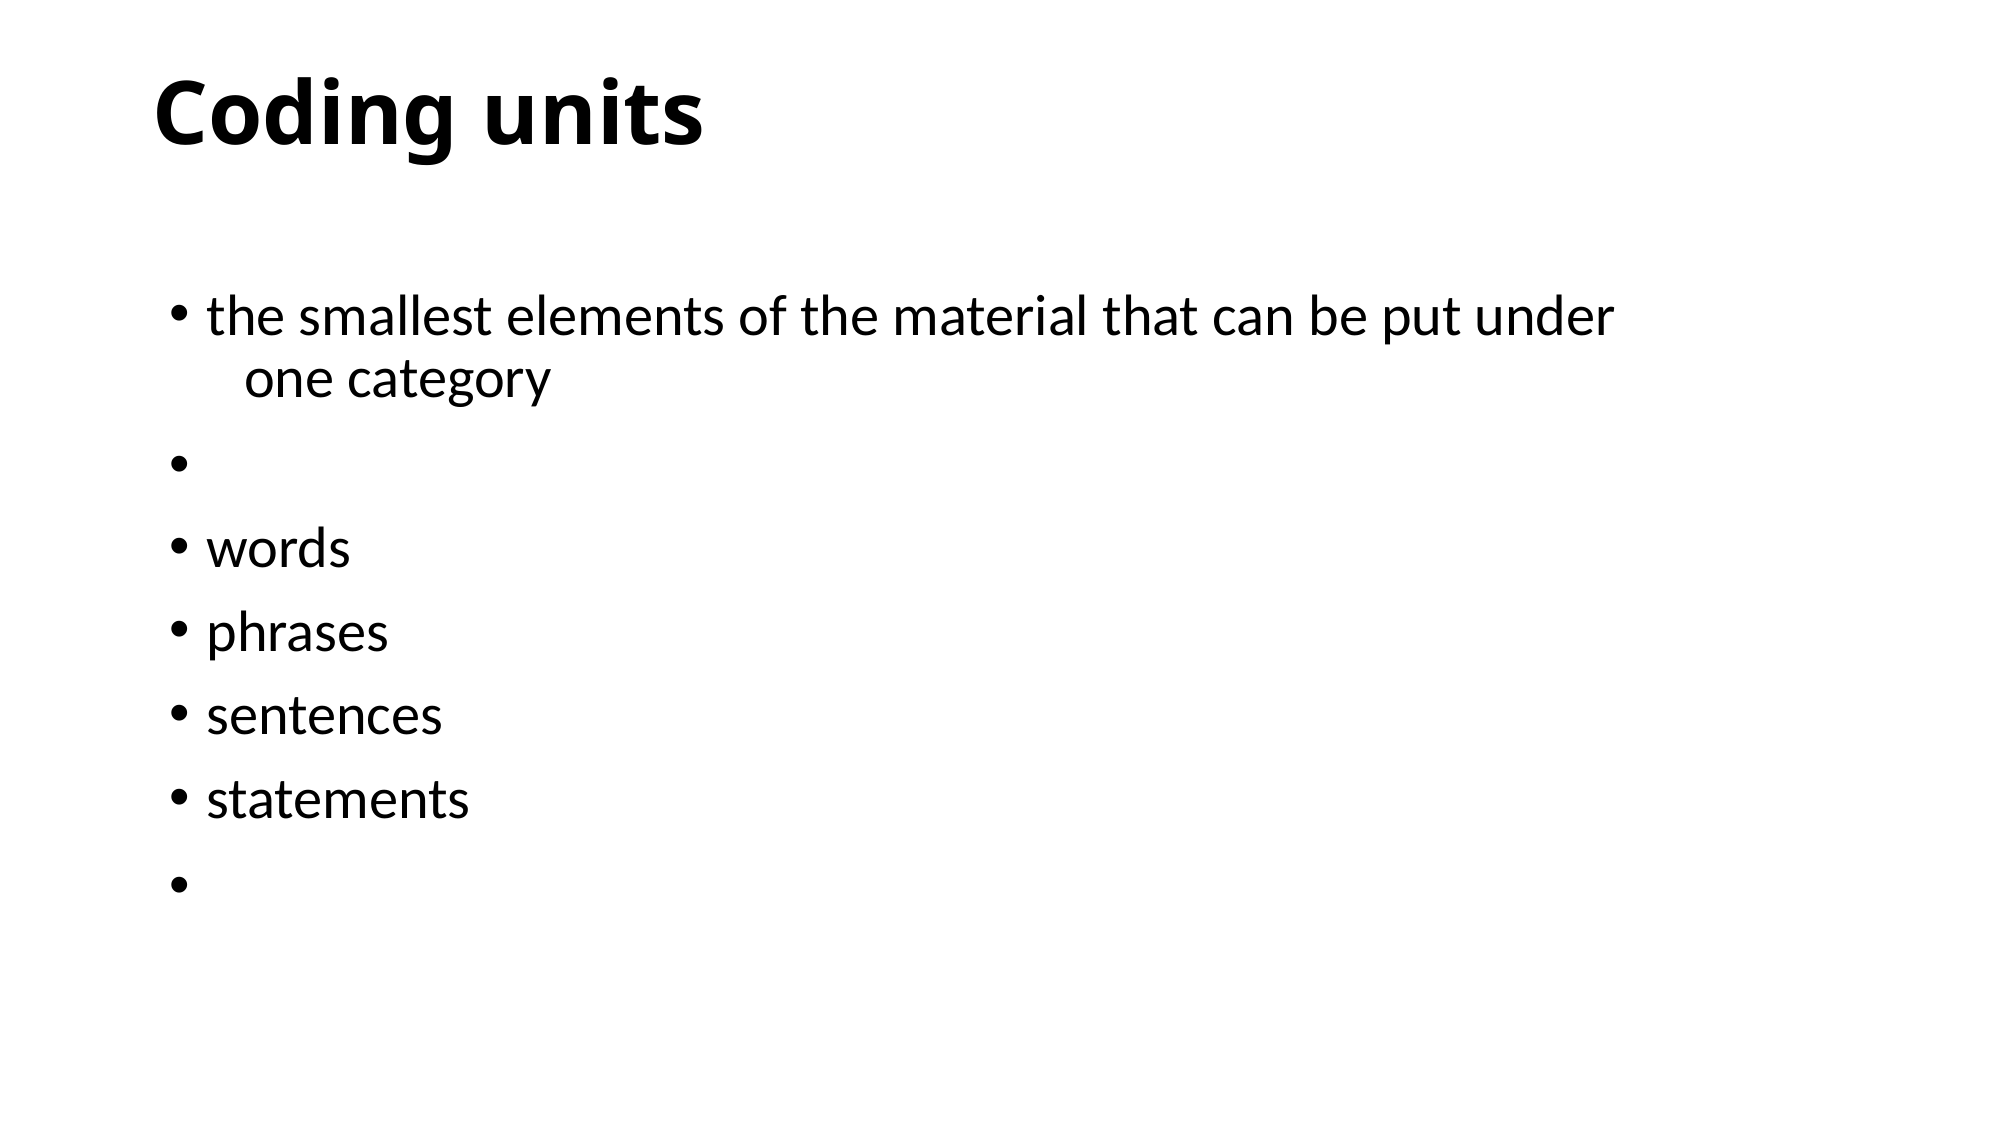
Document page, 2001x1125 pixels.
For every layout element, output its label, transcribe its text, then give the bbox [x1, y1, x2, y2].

title Coding units [137, 59, 1863, 278]
list the smallest elements of the material that can be put under one category words phrases sentences statements [154, 277, 1714, 992]
